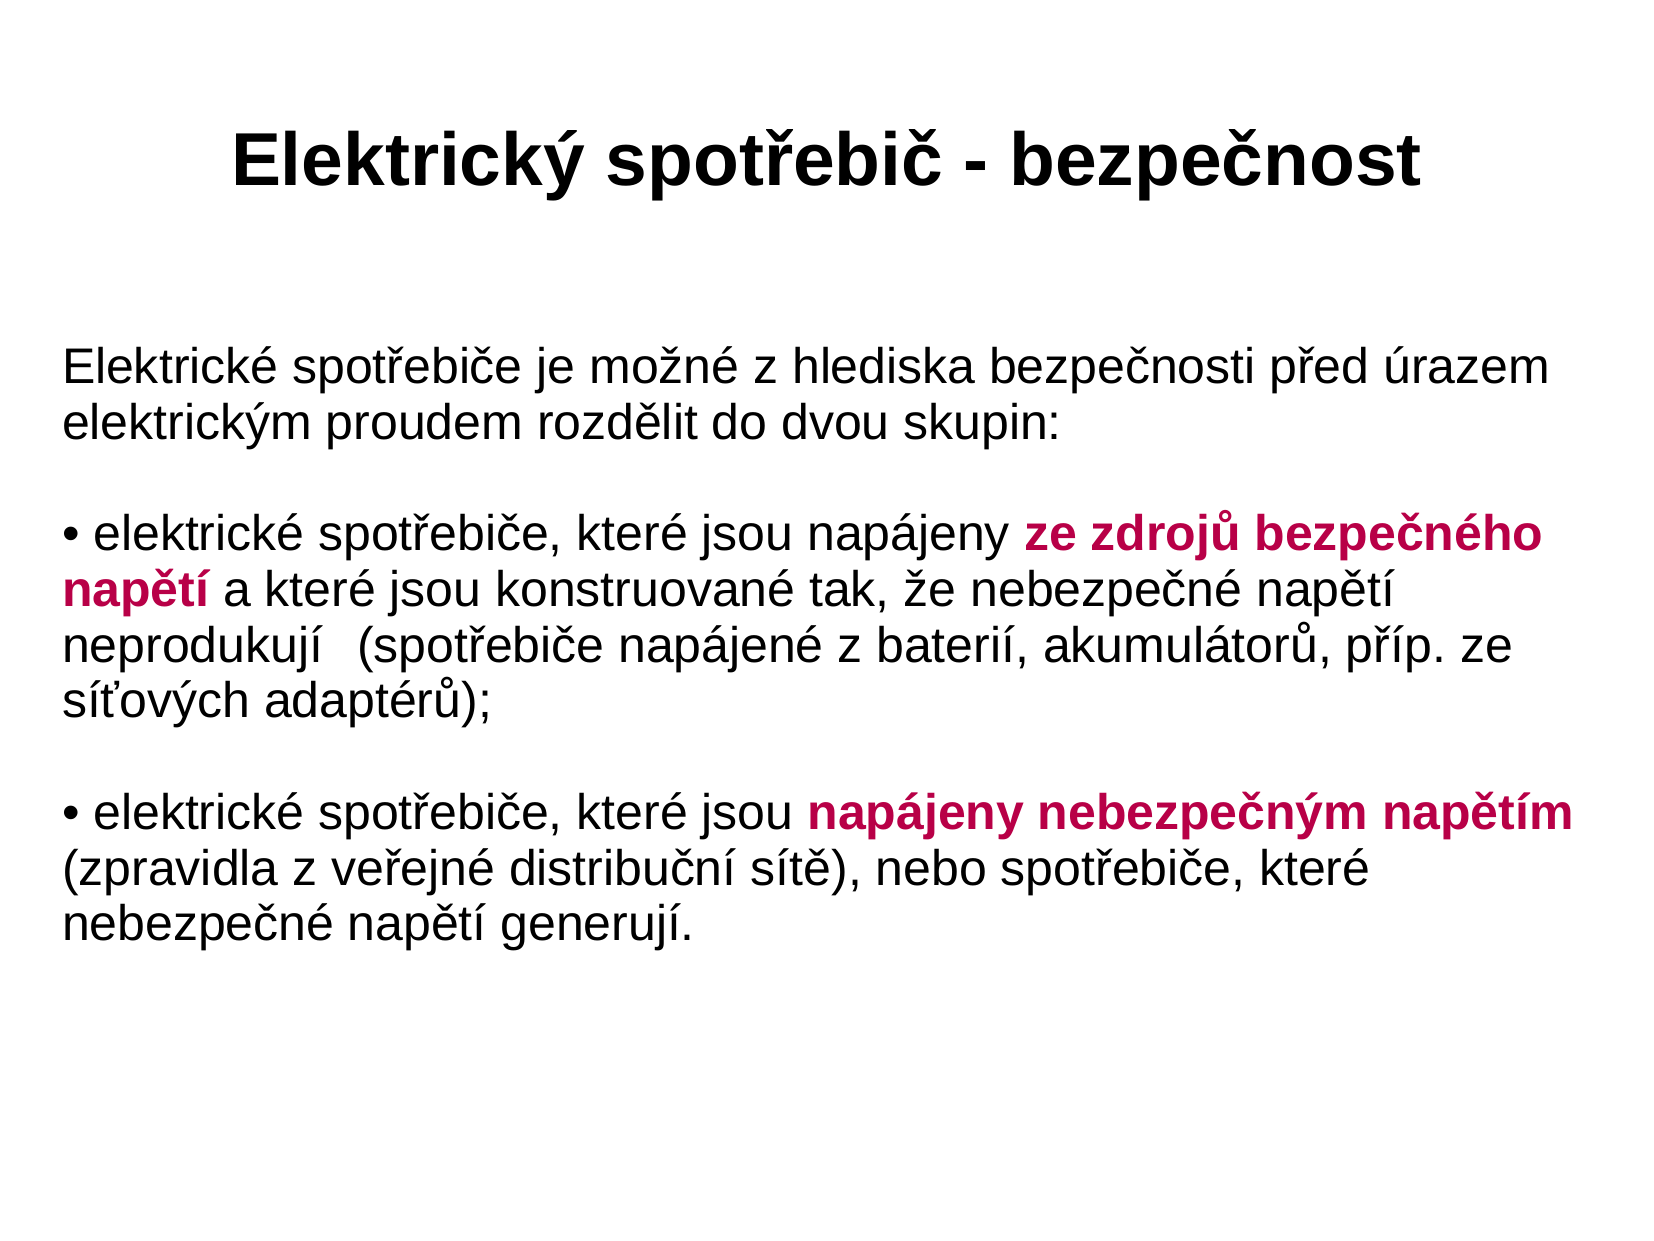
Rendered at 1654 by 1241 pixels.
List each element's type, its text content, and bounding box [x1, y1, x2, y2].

text_box Elektrické spotřebiče je možné z hlediska bezpečnosti před úrazem elektrickým proudem rozdělit do dvou skupin: • elektrické spotřebiče, které jsou napájeny ze zdrojů bezpečného napětí a které jsou konstruované tak, že nebezpečné napětí neprodukují (spotřebiče napájené z baterií, akumulátorů, příp. ze síťových adaptérů); • elektrické spotřebiče, které jsou napájeny nebezpečným napětím (zpravidla z veřejné distribuční sítě), nebo spotřebiče, které nebezpečné napětí generují. [47, 328, 1654, 1073]
title Elektrický spotřebič - bezpečnost [82, 94, 1571, 225]
